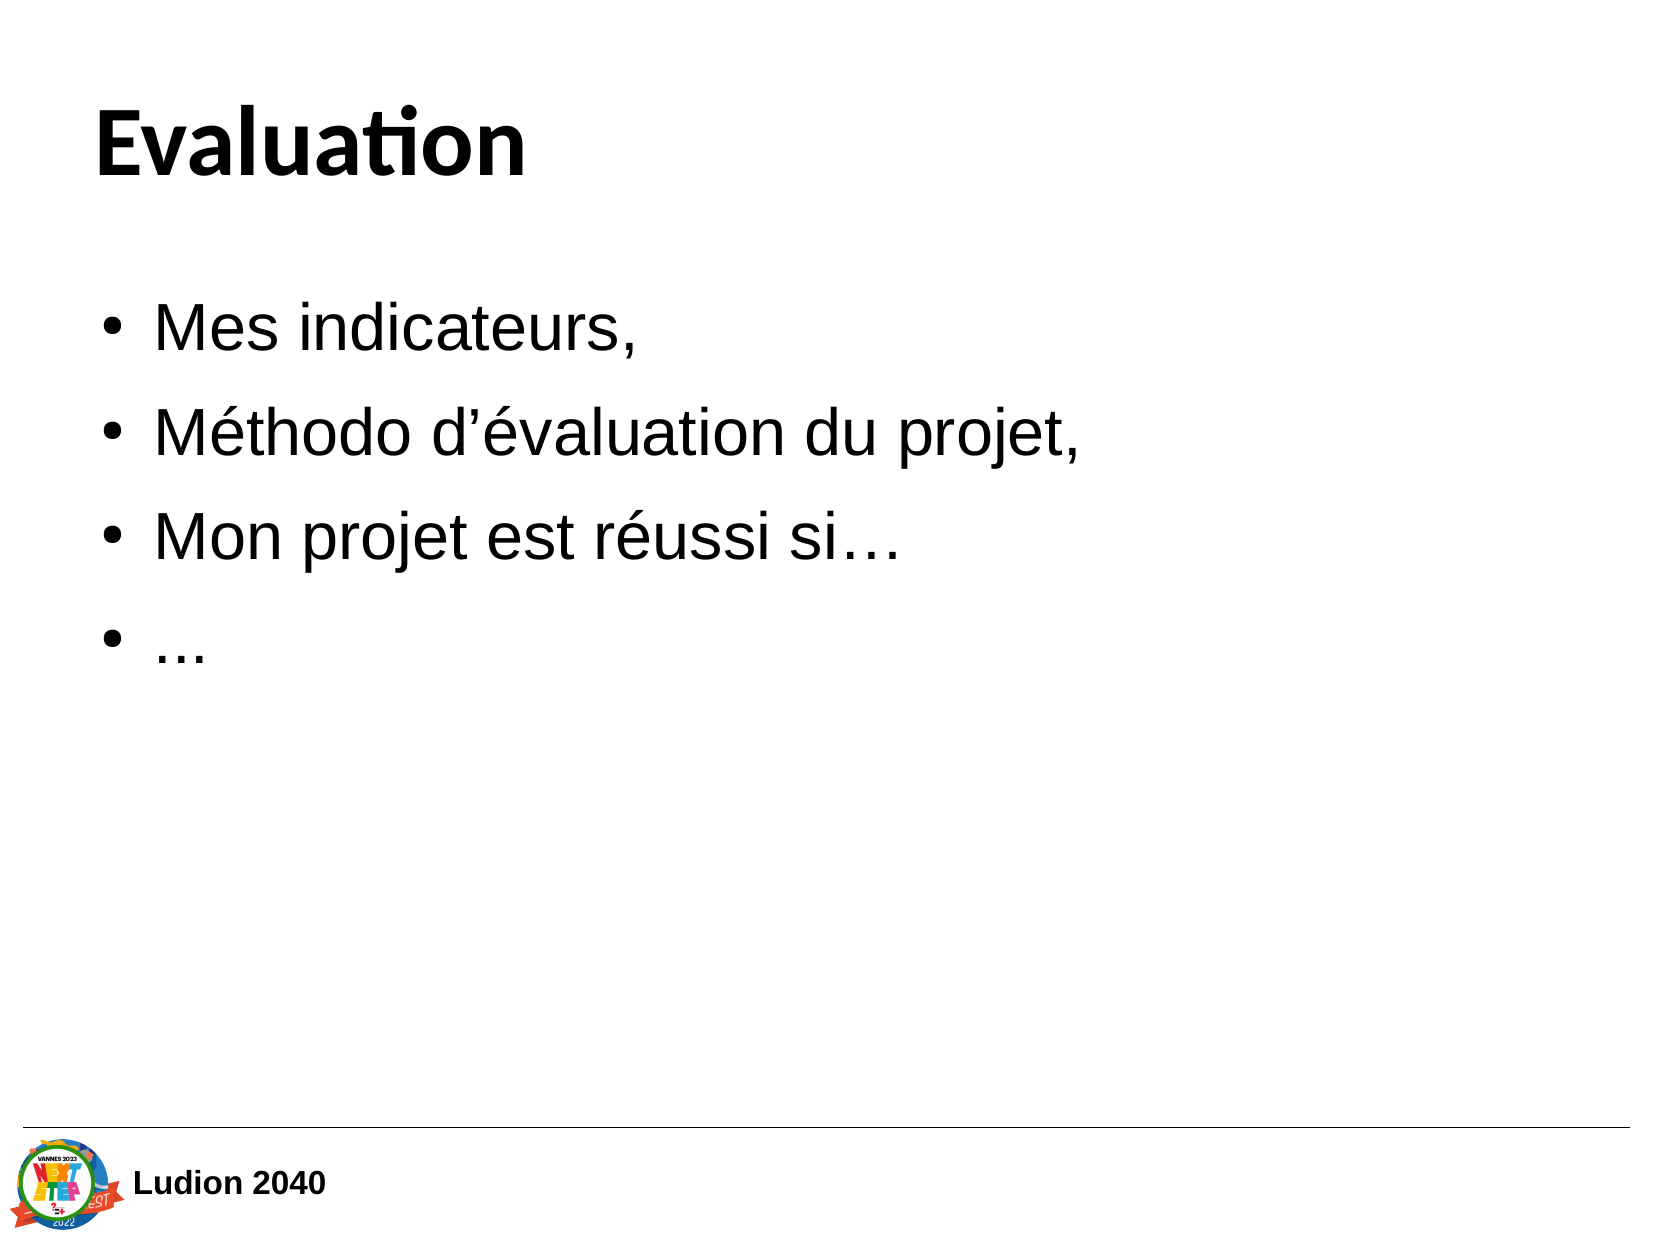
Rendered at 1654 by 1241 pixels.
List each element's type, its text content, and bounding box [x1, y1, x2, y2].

title Evaluation [94, 47, 1347, 255]
picture [9, 1139, 125, 1230]
list Mes indicateurs, Méthodo d’évaluation du projet, Mon projet est réussi si… ... [82, 290, 1571, 1109]
text_box Ludion 2040 [118, 1157, 1040, 1210]
